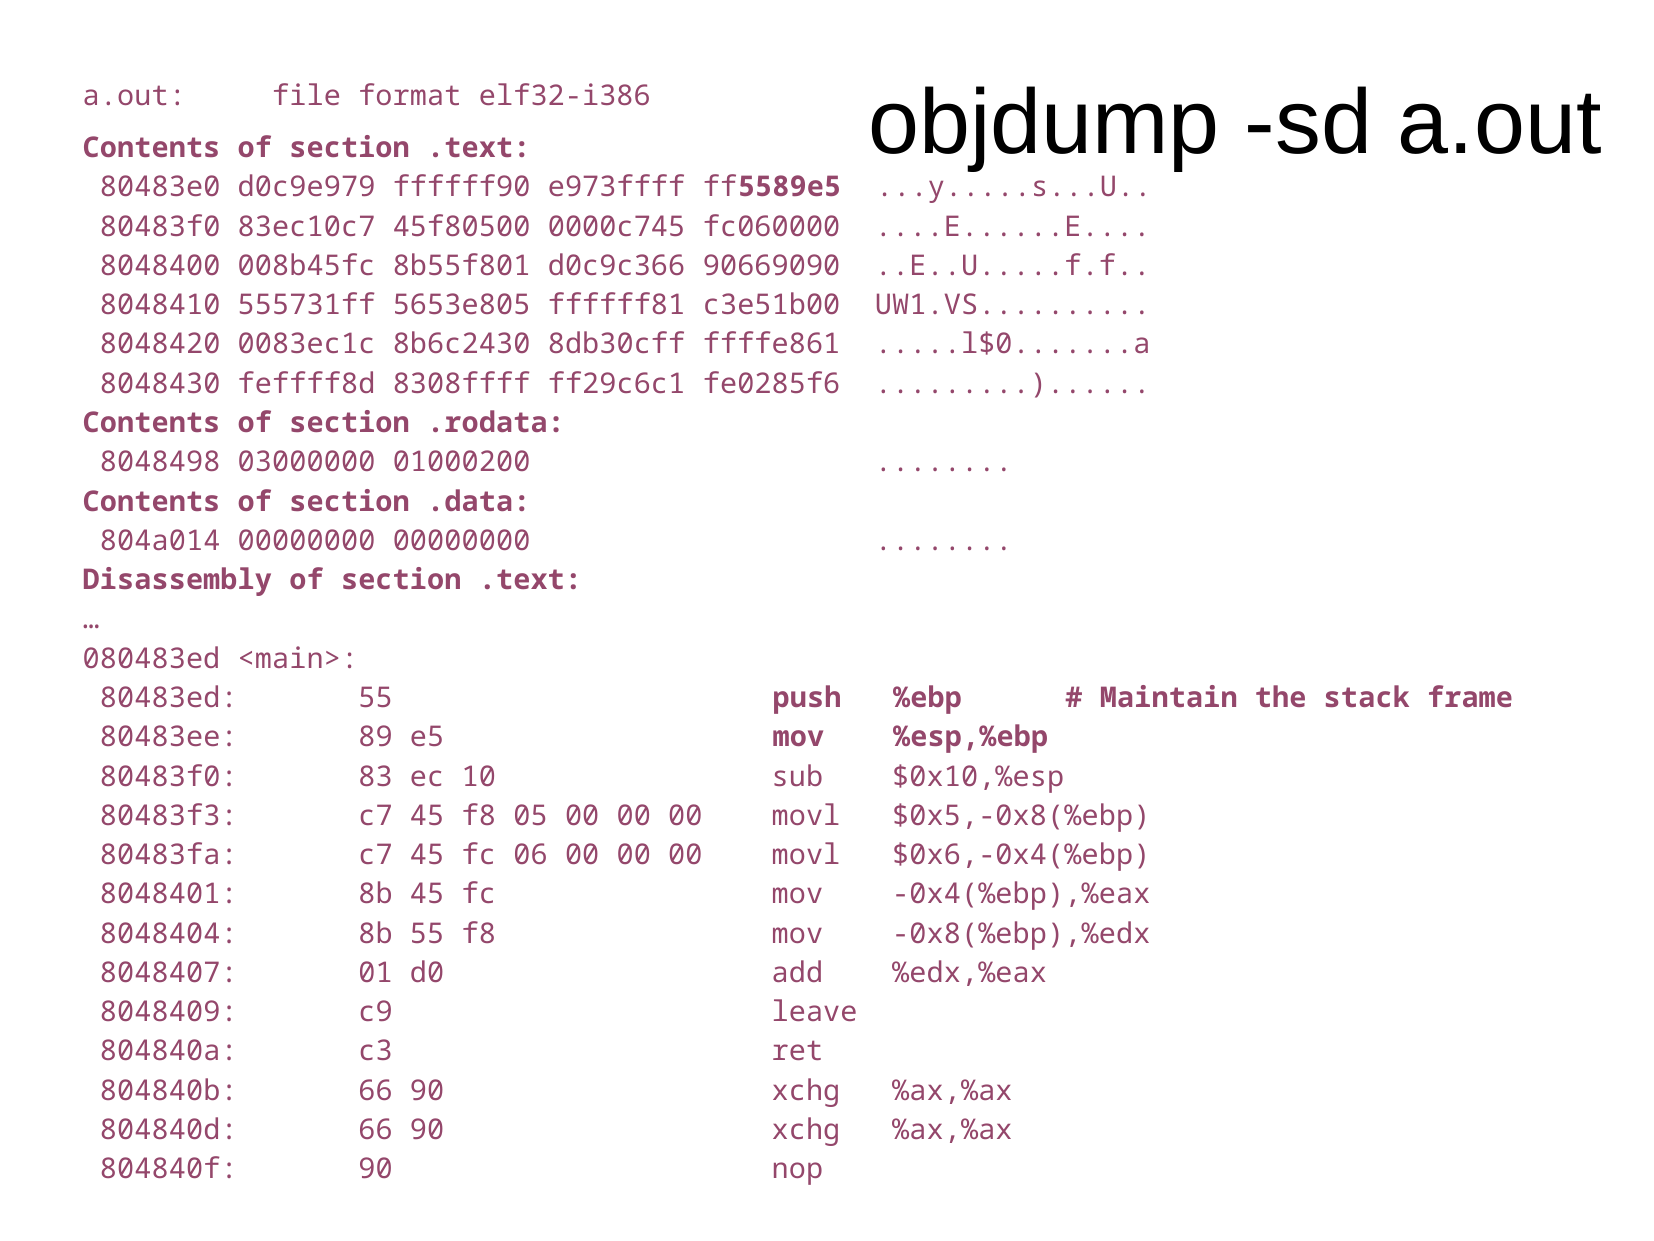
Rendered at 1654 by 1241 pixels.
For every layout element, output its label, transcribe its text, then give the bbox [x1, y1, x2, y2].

list a.out: file format elf32-i386 Contents of section .text: 80483e0 d0c9e979 ffffff90 e973ffff ff5589e5 ...y.....s...U.. 80483f0 83ec10c7 45f80500 0000c745 fc060000 ....E......E.... 8048400 008b45fc 8b55f801 d0c9c366 90669090 ..E..U.....f.f.. 8048410 555731ff 5653e805 ffffff81 c3e51b00 UW1.VS.......... 8048420 0083ec1c 8b6c2430 8db30cff ffffe861 .....l$0.......a 8048430 feffff8d 8308ffff ff29c6c1 fe0285f6 .........)...... Contents of section .rodata: 8048498 03000000 01000200 ........ Contents of section .data: 804a014 00000000 00000000 ........ Disassembly of section .text: … 080483ed <main>: 80483ed: 55 push %ebp # Maintain the stack frame 80483ee: 89 e5 mov %esp,%ebp 80483f0: 83 ec 10 sub $0x10,%esp 80483f3: c7 45 f8 05 00 00 00 movl $0x5,-0x8(%ebp) 80483fa: c7 45 fc 06 00 00 00 movl $0x6,-0x4(%ebp) 8048401: 8b 45 fc mov -0x4(%ebp),%eax 8048404: 8b 55 f8 mov -0x8(%ebp),%edx 8048407: 01 d0 add %edx,%eax 8048409: c9 leave 804840a: c3 ret 804840b: 66 90 xchg %ax,%ax 804840d: 66 90 xchg %ax,%ax 804840f: 90 nop [82, 75, 1571, 1201]
title objdump -sd a.out [862, 55, 1609, 188]
